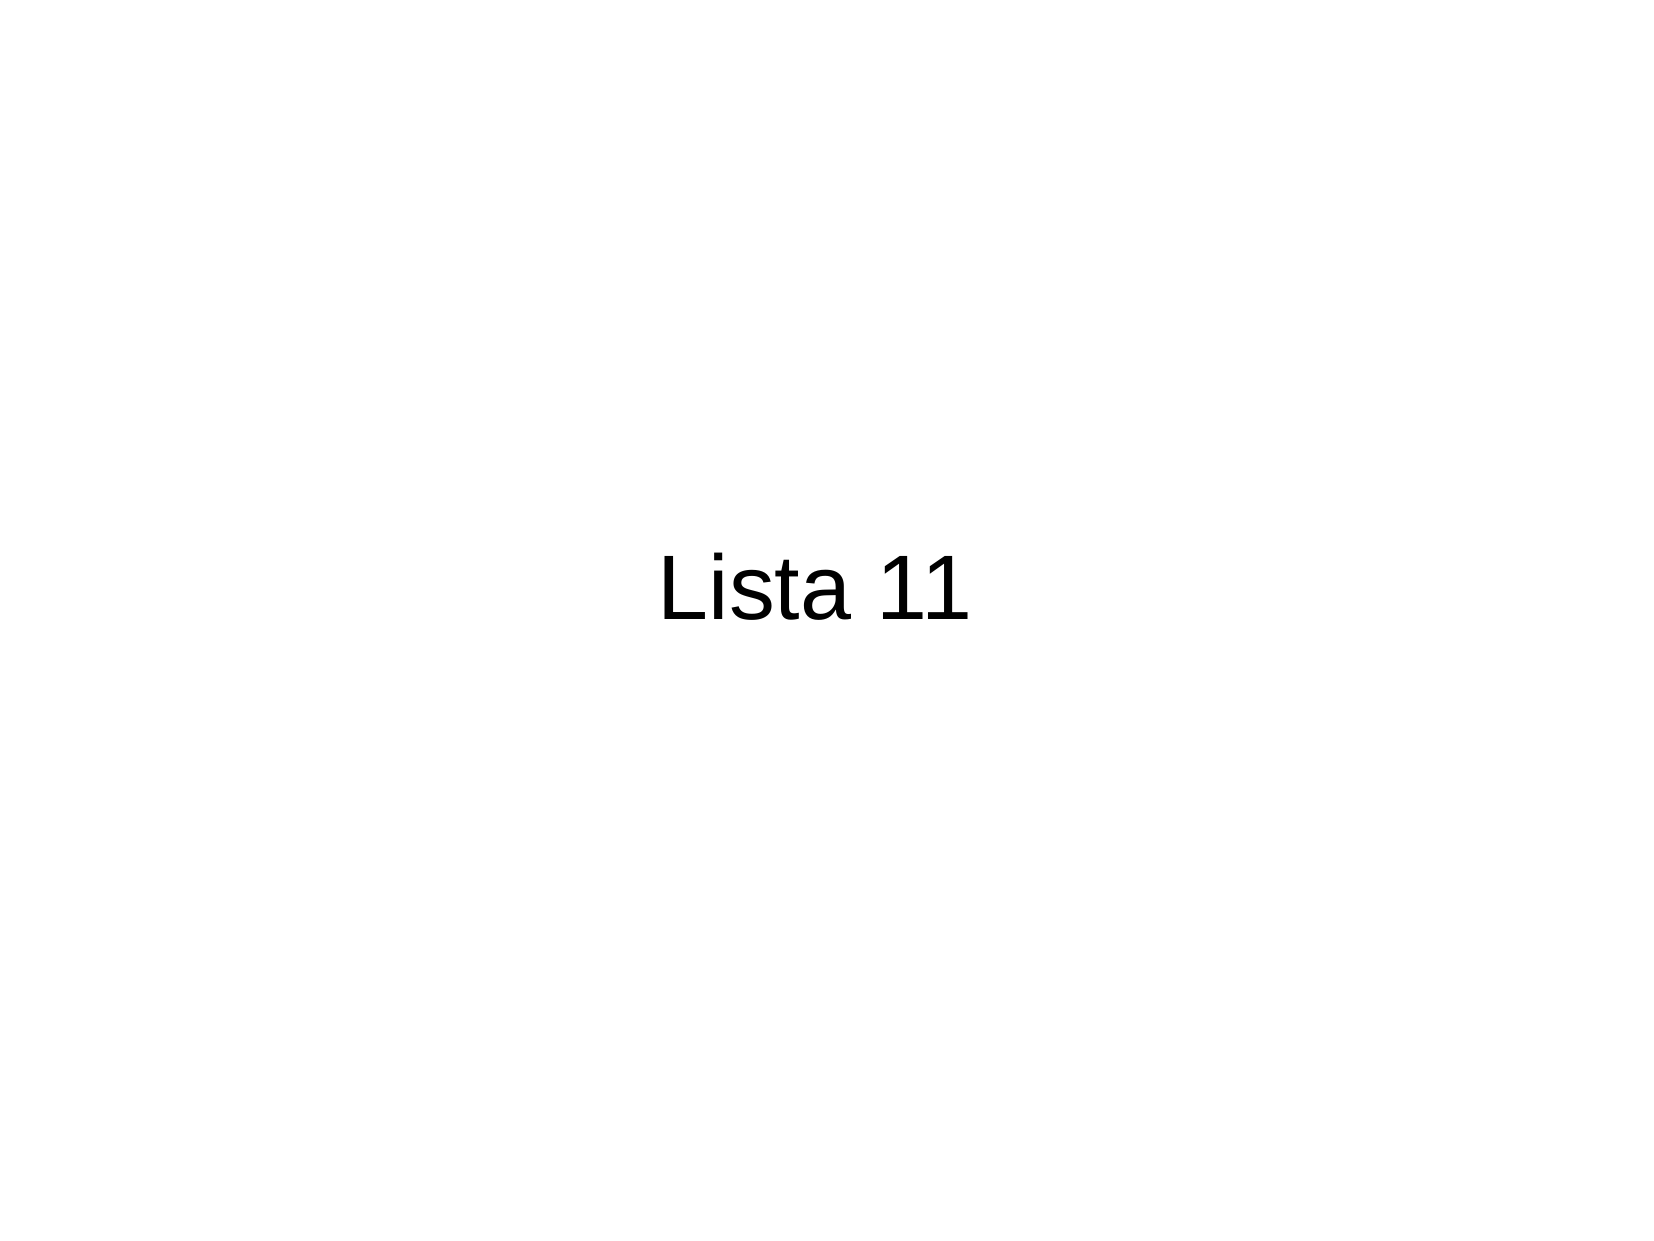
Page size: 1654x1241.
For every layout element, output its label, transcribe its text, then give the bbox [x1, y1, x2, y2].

title Lista 11 [70, 484, 1560, 692]
